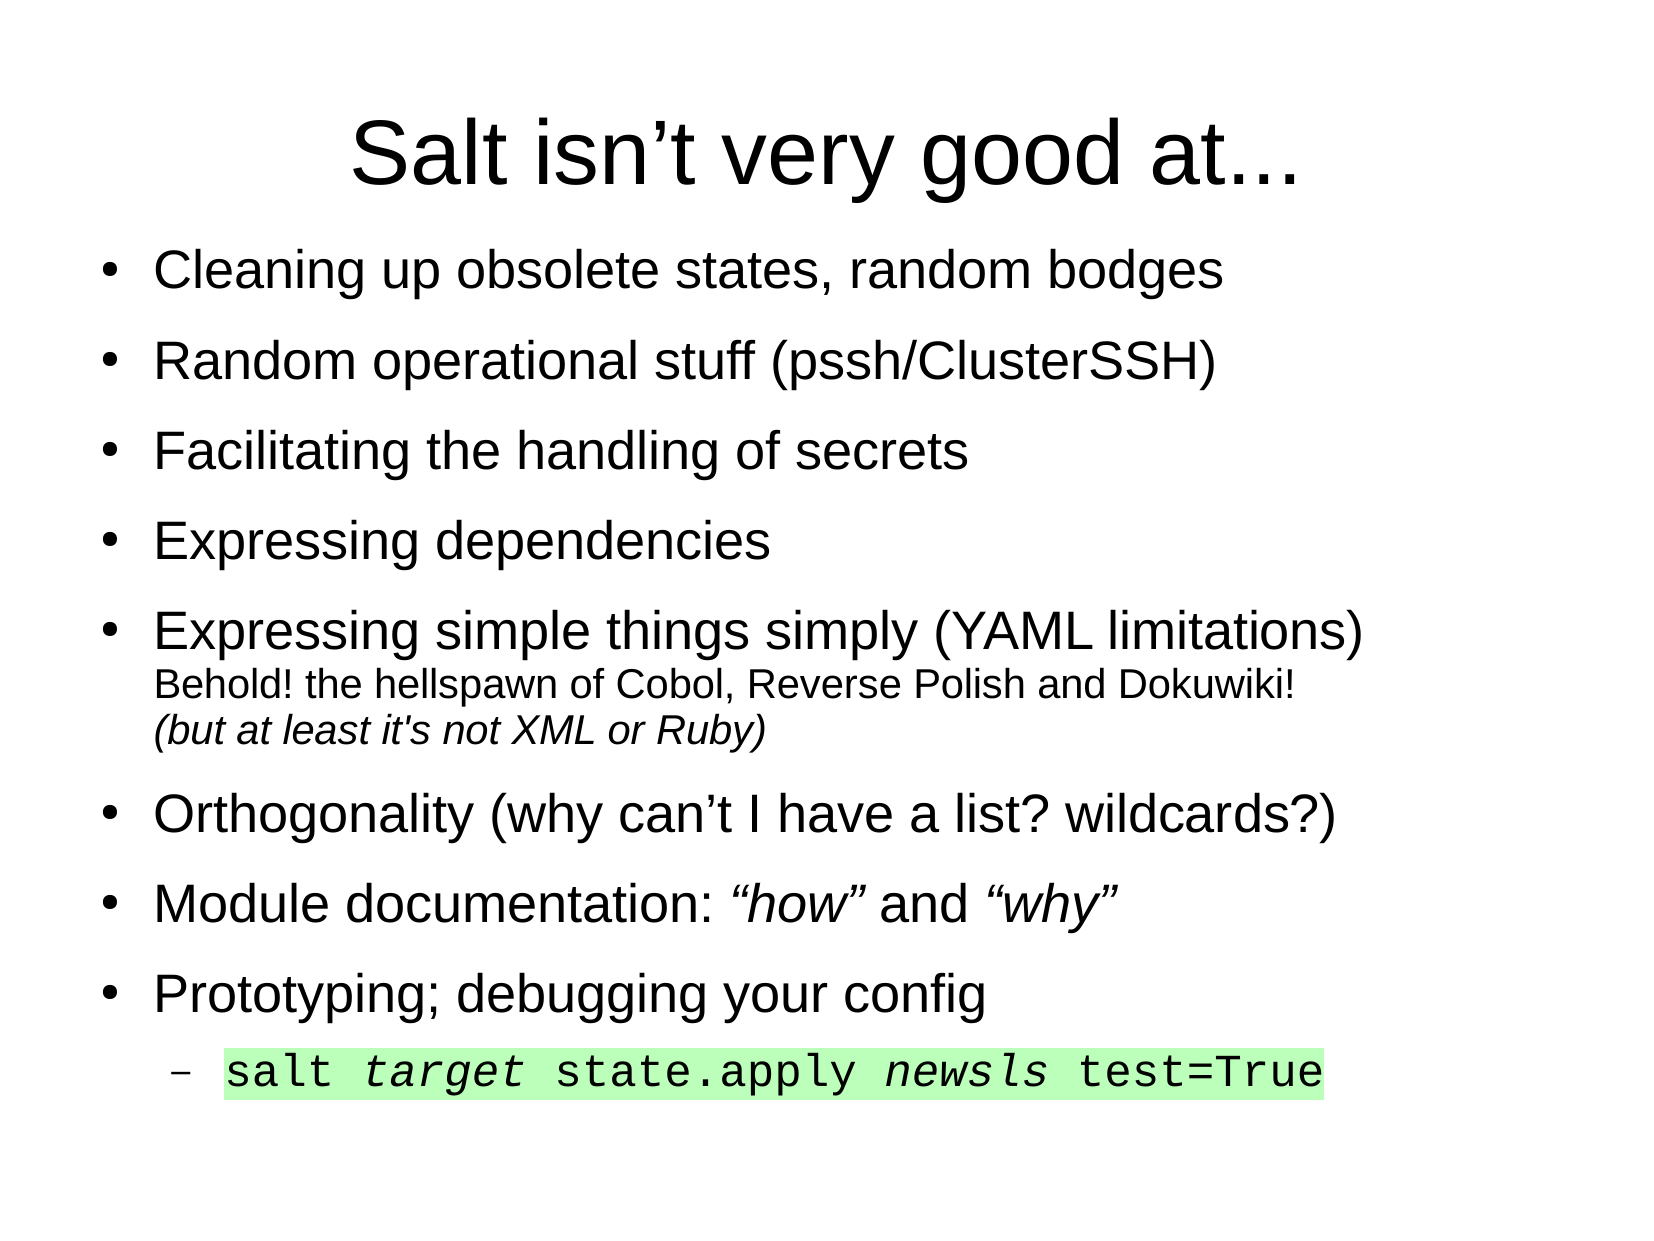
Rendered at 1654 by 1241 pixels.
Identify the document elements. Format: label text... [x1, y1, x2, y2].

title Salt isn’t very good at... [82, 49, 1571, 240]
list Cleaning up obsolete states, random bodges Random operational stuff (pssh/ClusterSSH) Facilitating the handling of secrets Expressing dependencies Expressing simple things simply (YAML limitations) Behold! the hellspawn of Cobol, Reverse Polish and Dokuwiki! (but at least it's not XML or Ruby) Orthogonality (why can’t I have a list? wildcards?) Module documentation: “how” and “why” Prototyping; debugging your config salt target state.apply newsls test=True [82, 240, 1571, 1231]
